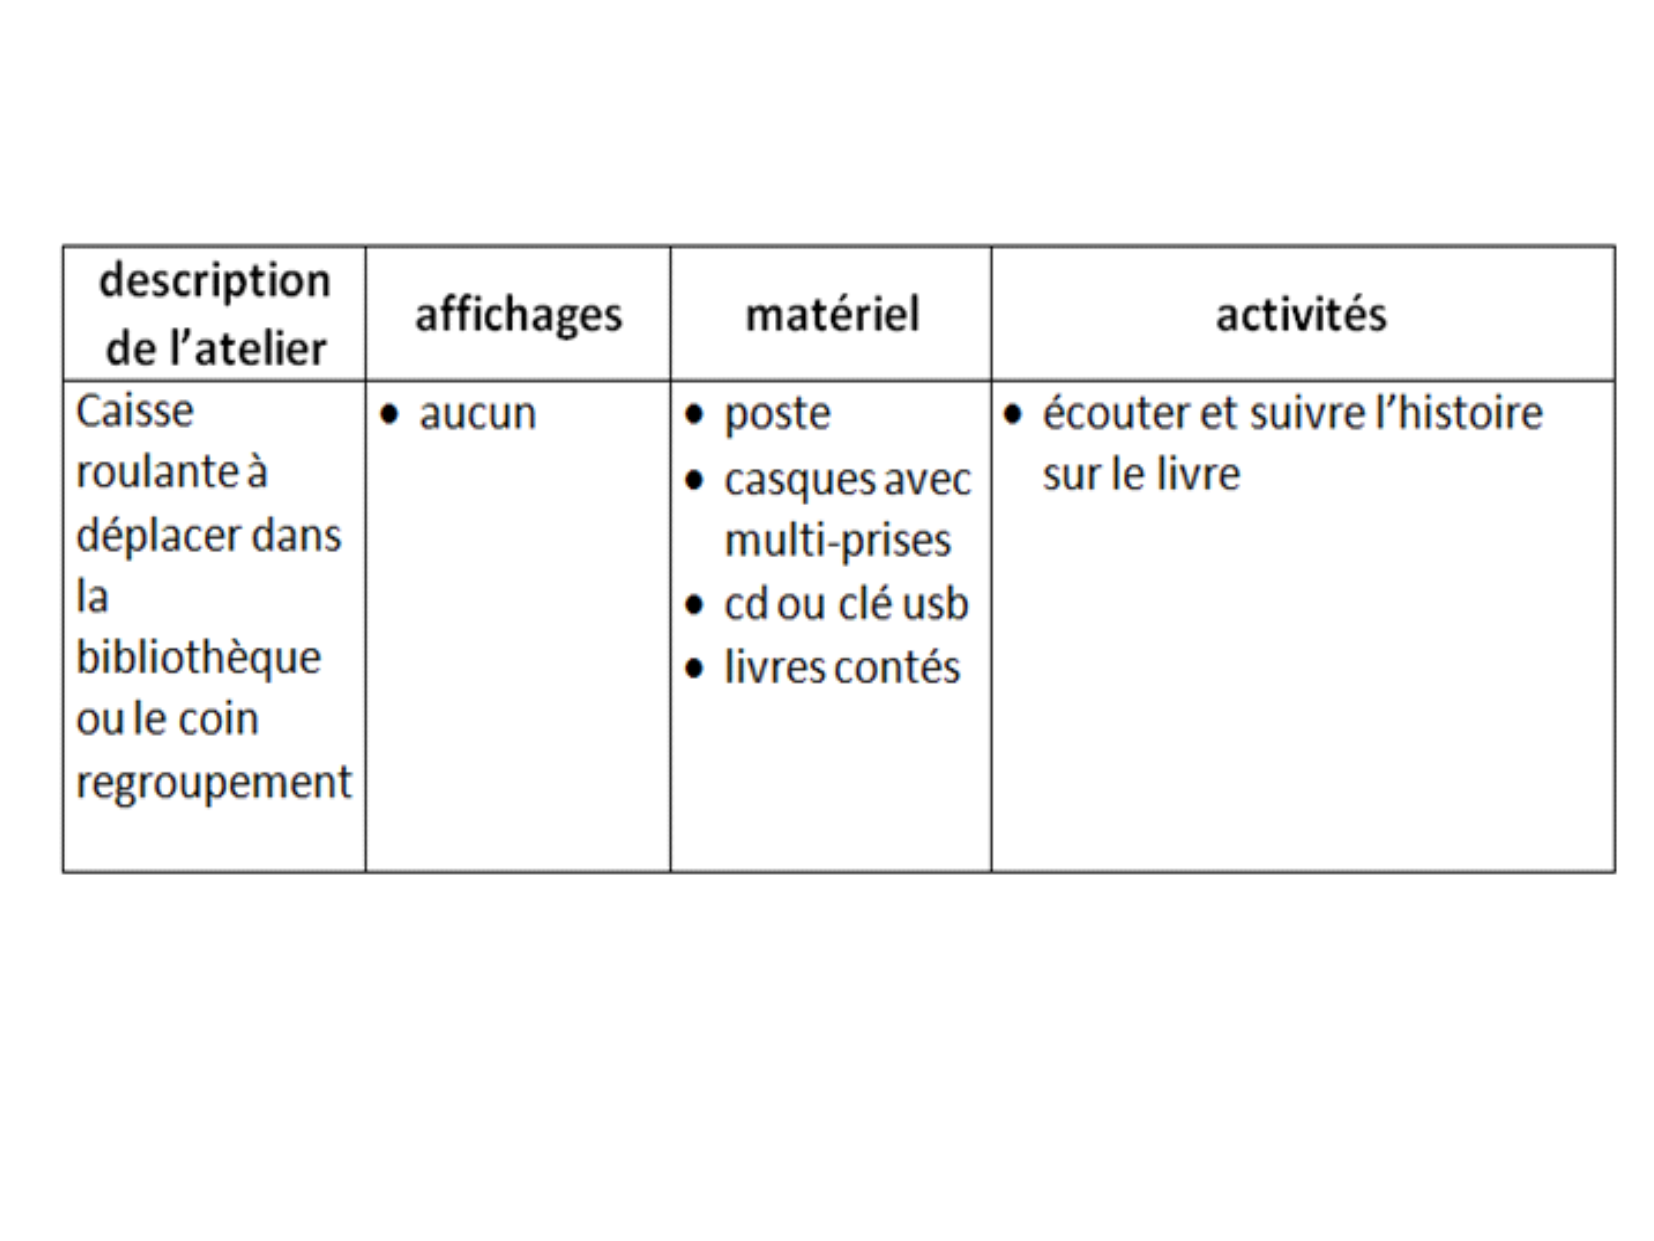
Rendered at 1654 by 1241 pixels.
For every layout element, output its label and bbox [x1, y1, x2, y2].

picture [35, 212, 1654, 922]
